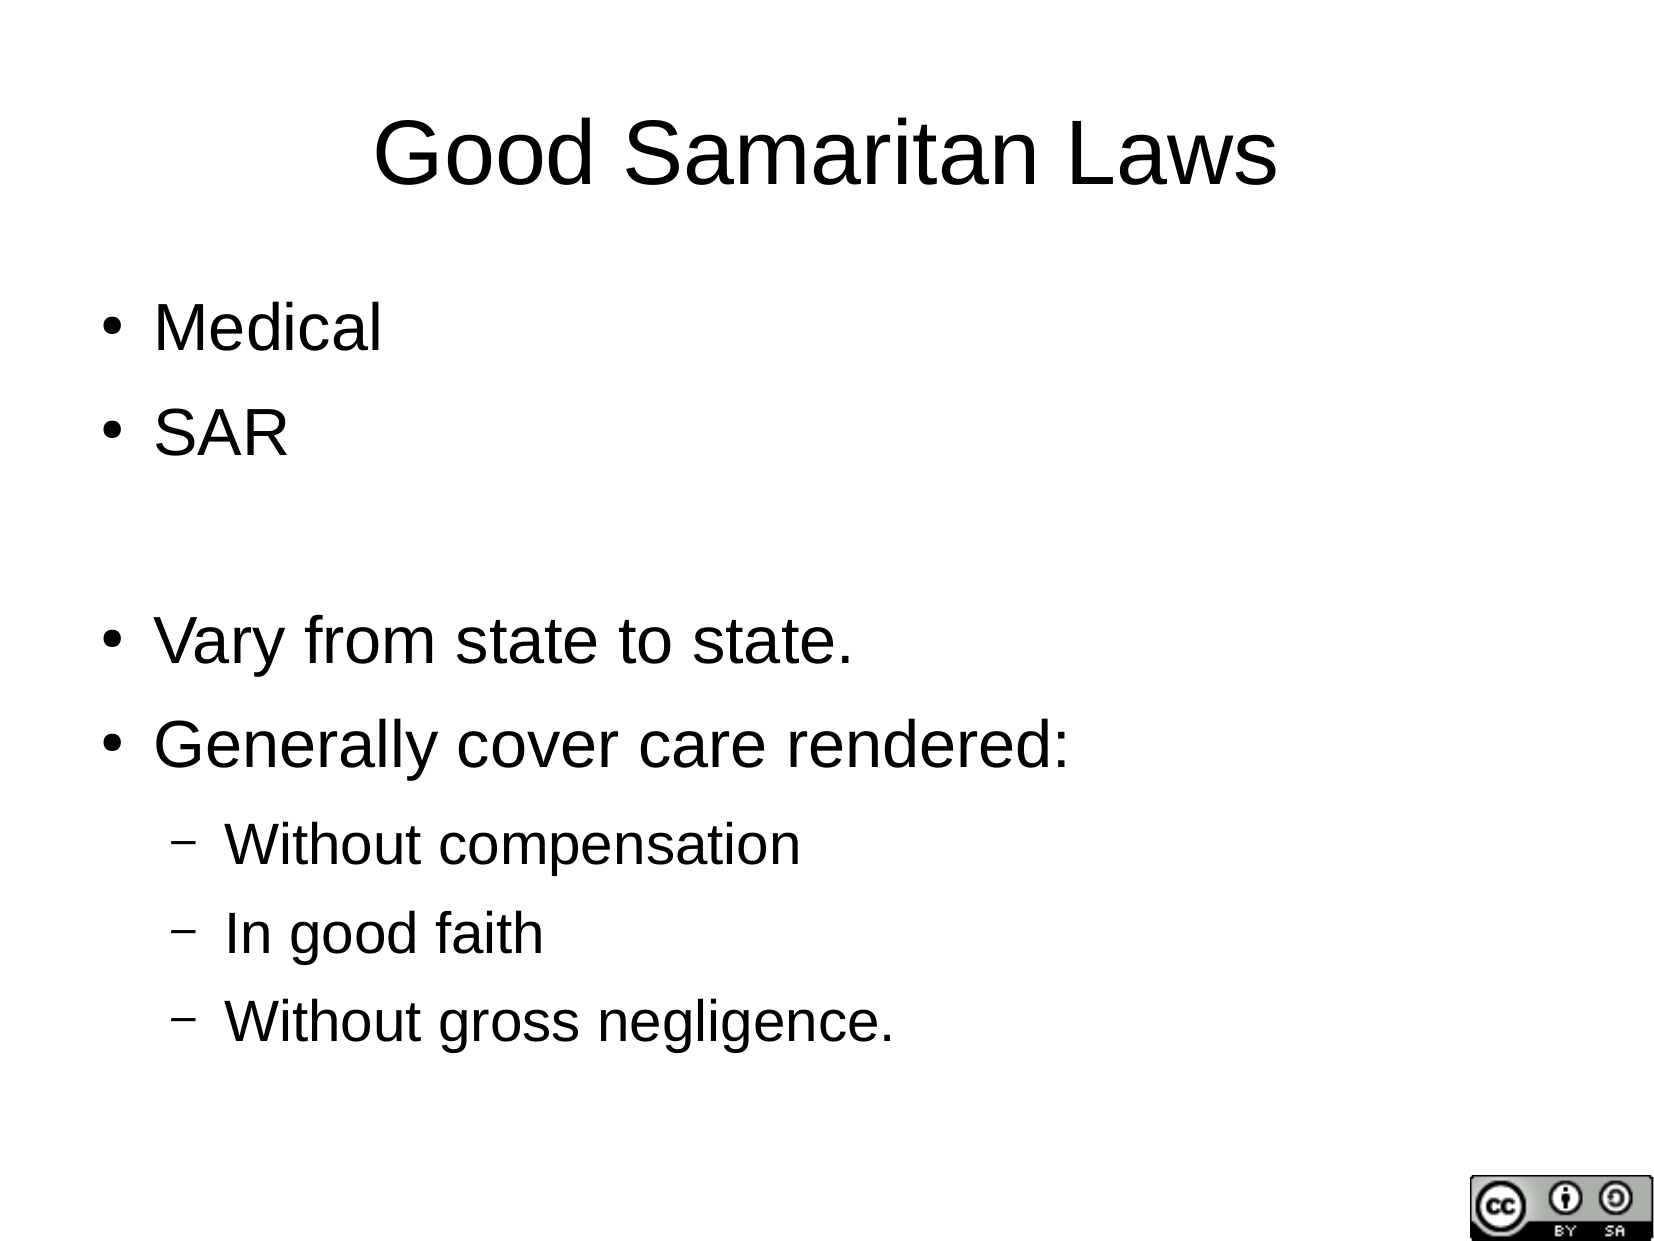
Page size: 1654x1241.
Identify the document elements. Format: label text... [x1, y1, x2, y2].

title Good Samaritan Laws [82, 49, 1571, 257]
picture [1470, 1175, 1654, 1241]
list Medical SAR Vary from state to state. Generally cover care rendered: Without compensation In good faith Without gross negligence. [82, 290, 1571, 1126]
